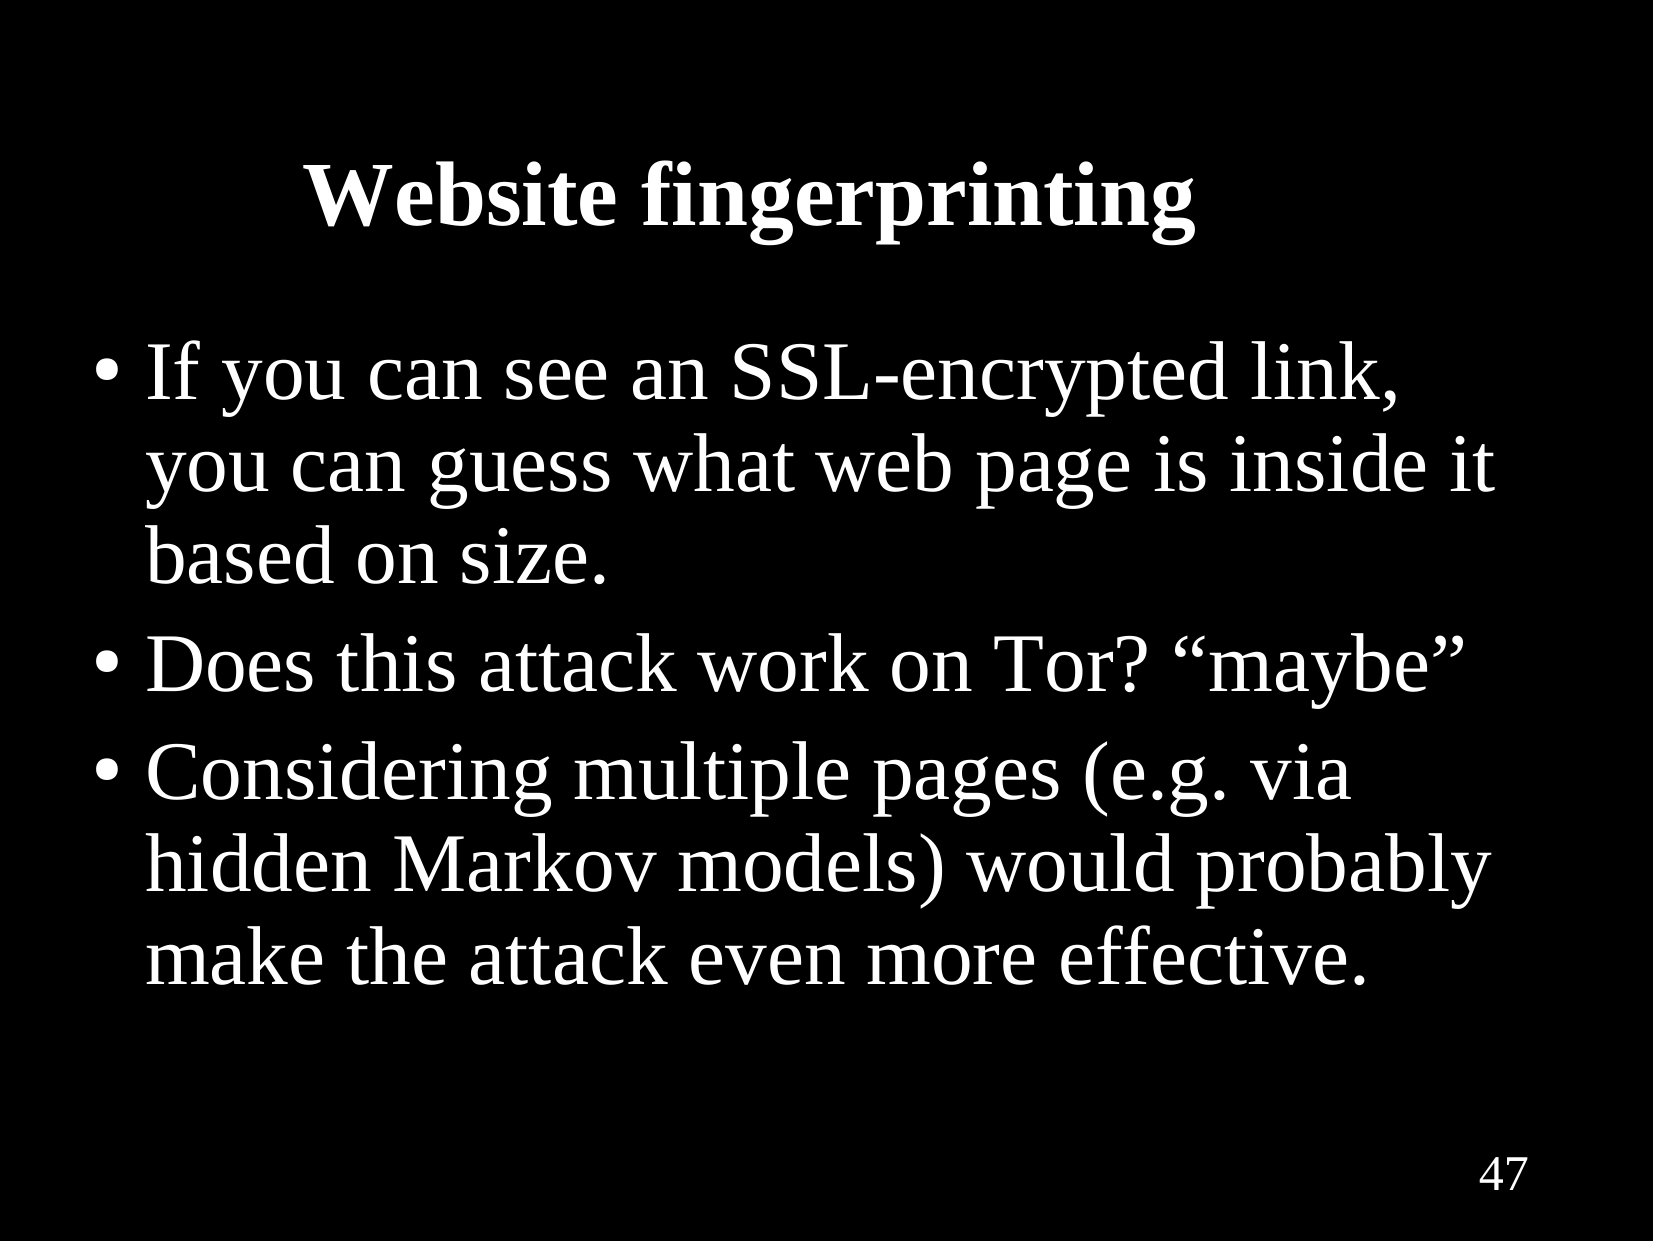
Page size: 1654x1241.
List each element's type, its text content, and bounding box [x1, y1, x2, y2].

title Website fingerprinting [112, 100, 1388, 288]
list If you can see an SSL-encrypted link, you can guess what web page is inside it based on size. Does this attack work on Tor? “maybe” Considering multiple pages (e.g. via hidden Markov models) would probably make the attack even more effective. [74, 325, 1539, 1123]
